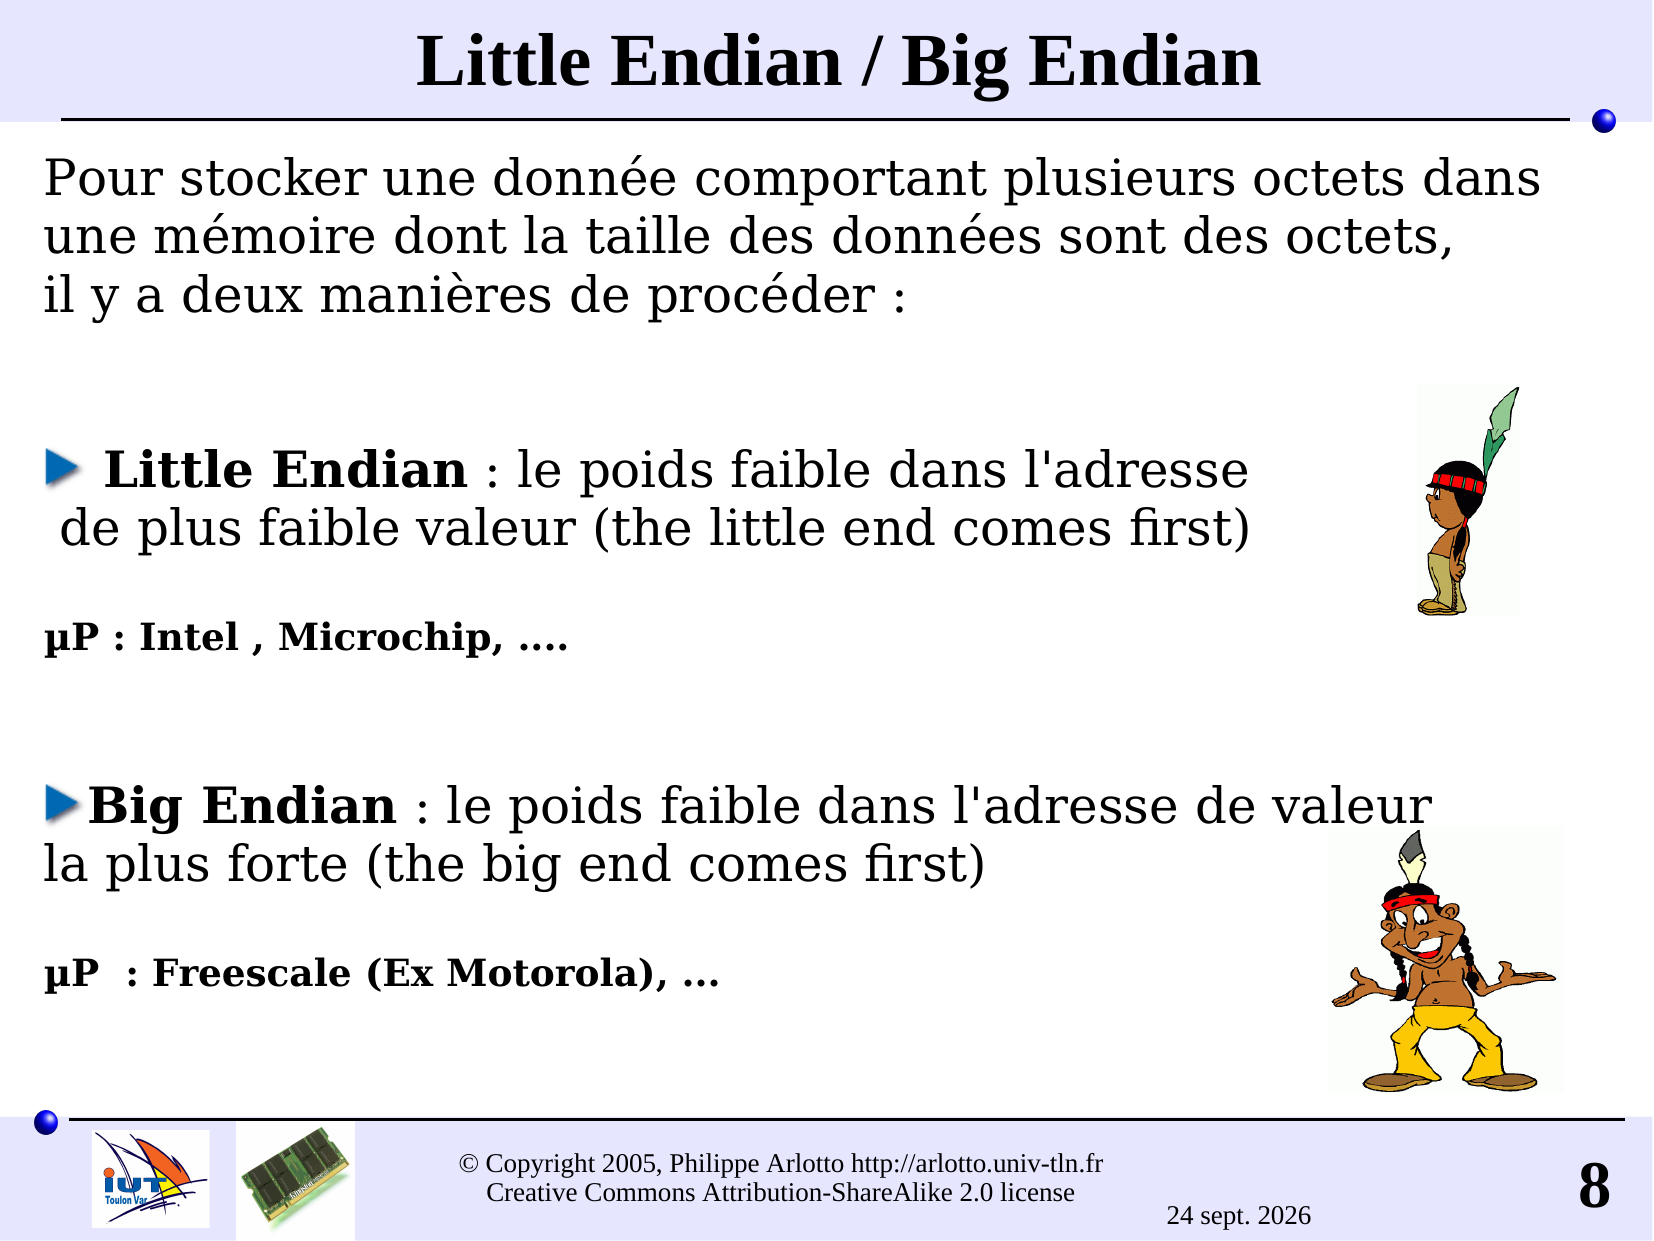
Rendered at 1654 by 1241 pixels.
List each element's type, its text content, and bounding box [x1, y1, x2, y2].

title Little Endian / Big Endian [95, 11, 1585, 110]
picture [1417, 383, 1520, 616]
picture [236, 1121, 355, 1241]
picture [1328, 826, 1564, 1093]
text_box Pour stocker une donnée comportant plusieurs octets dans une mémoire dont la taille des données sont des octets, il y a deux manières de procéder : Little Endian : le poids faible dans l'adresse de plus faible valeur (the little end comes first) µP : Intel , Microchip, .... Big Endian : le poids faible dans l'adresse de valeur la plus forte (the big end comes first) µP : Freescale (Ex Motorola), ... [43, 149, 1543, 1112]
